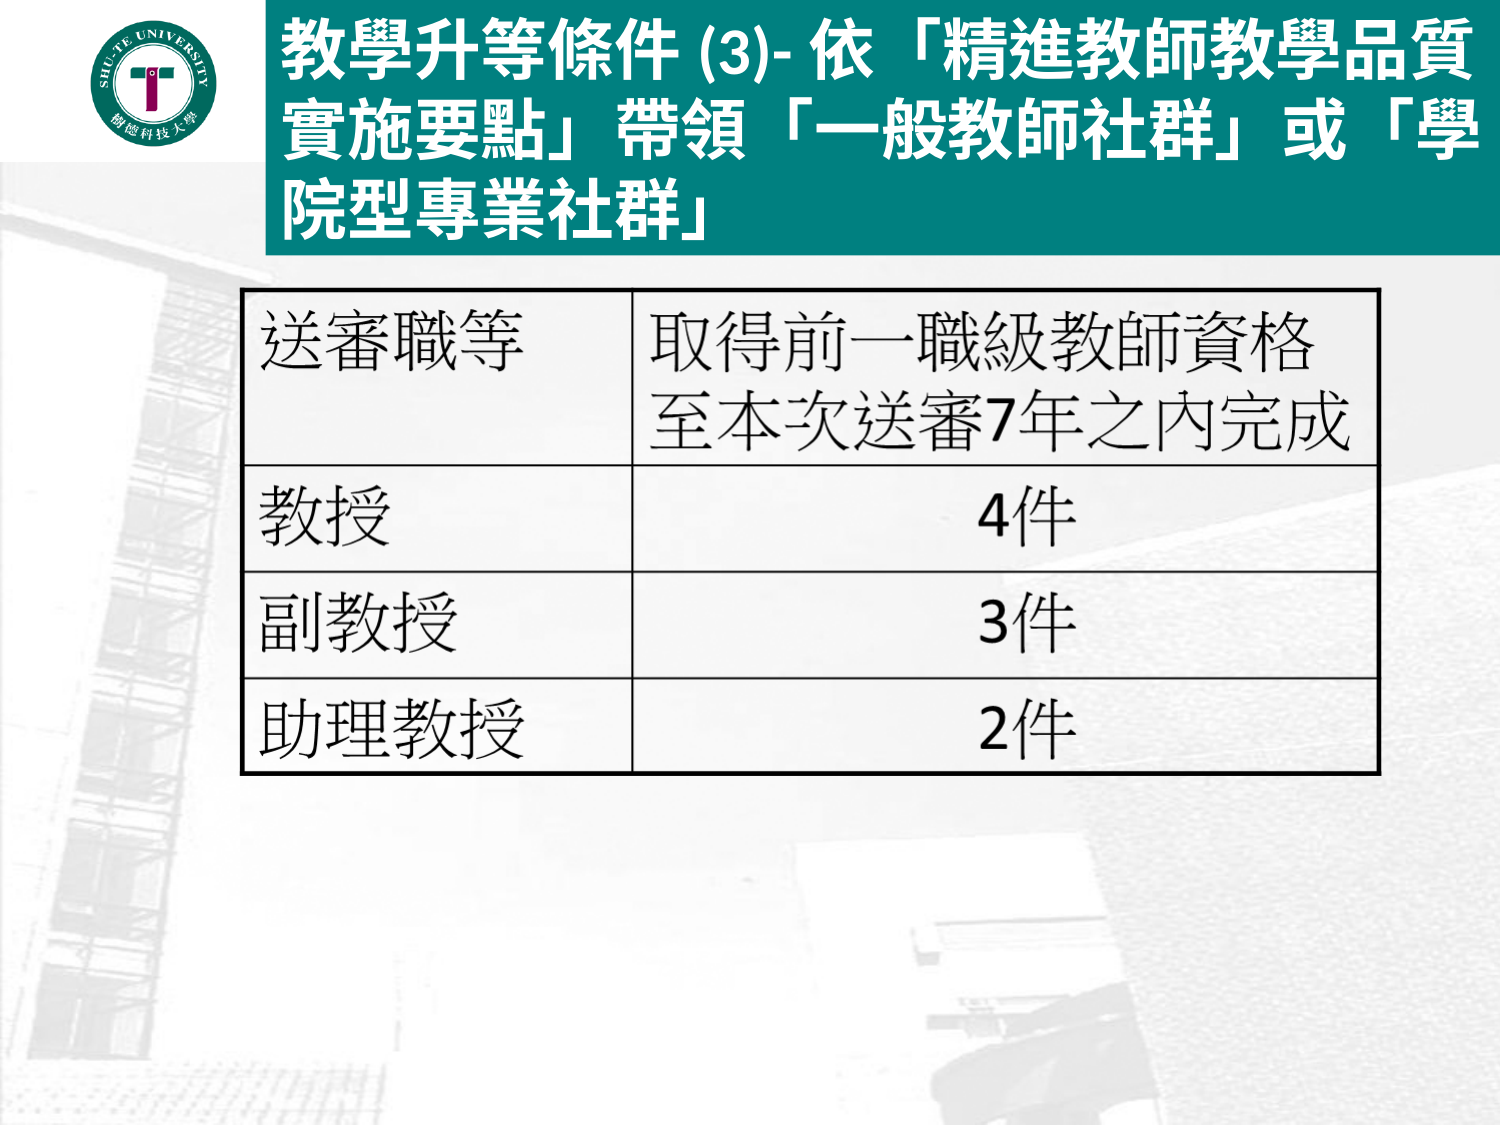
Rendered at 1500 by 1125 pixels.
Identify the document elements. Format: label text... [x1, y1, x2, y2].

title 教學升等條件(3)-依「精進教師教學品質實施要點」帶領「一般教師社群」或「學院型專業社群」 [265, 0, 1500, 256]
picture [217, 277, 1393, 808]
